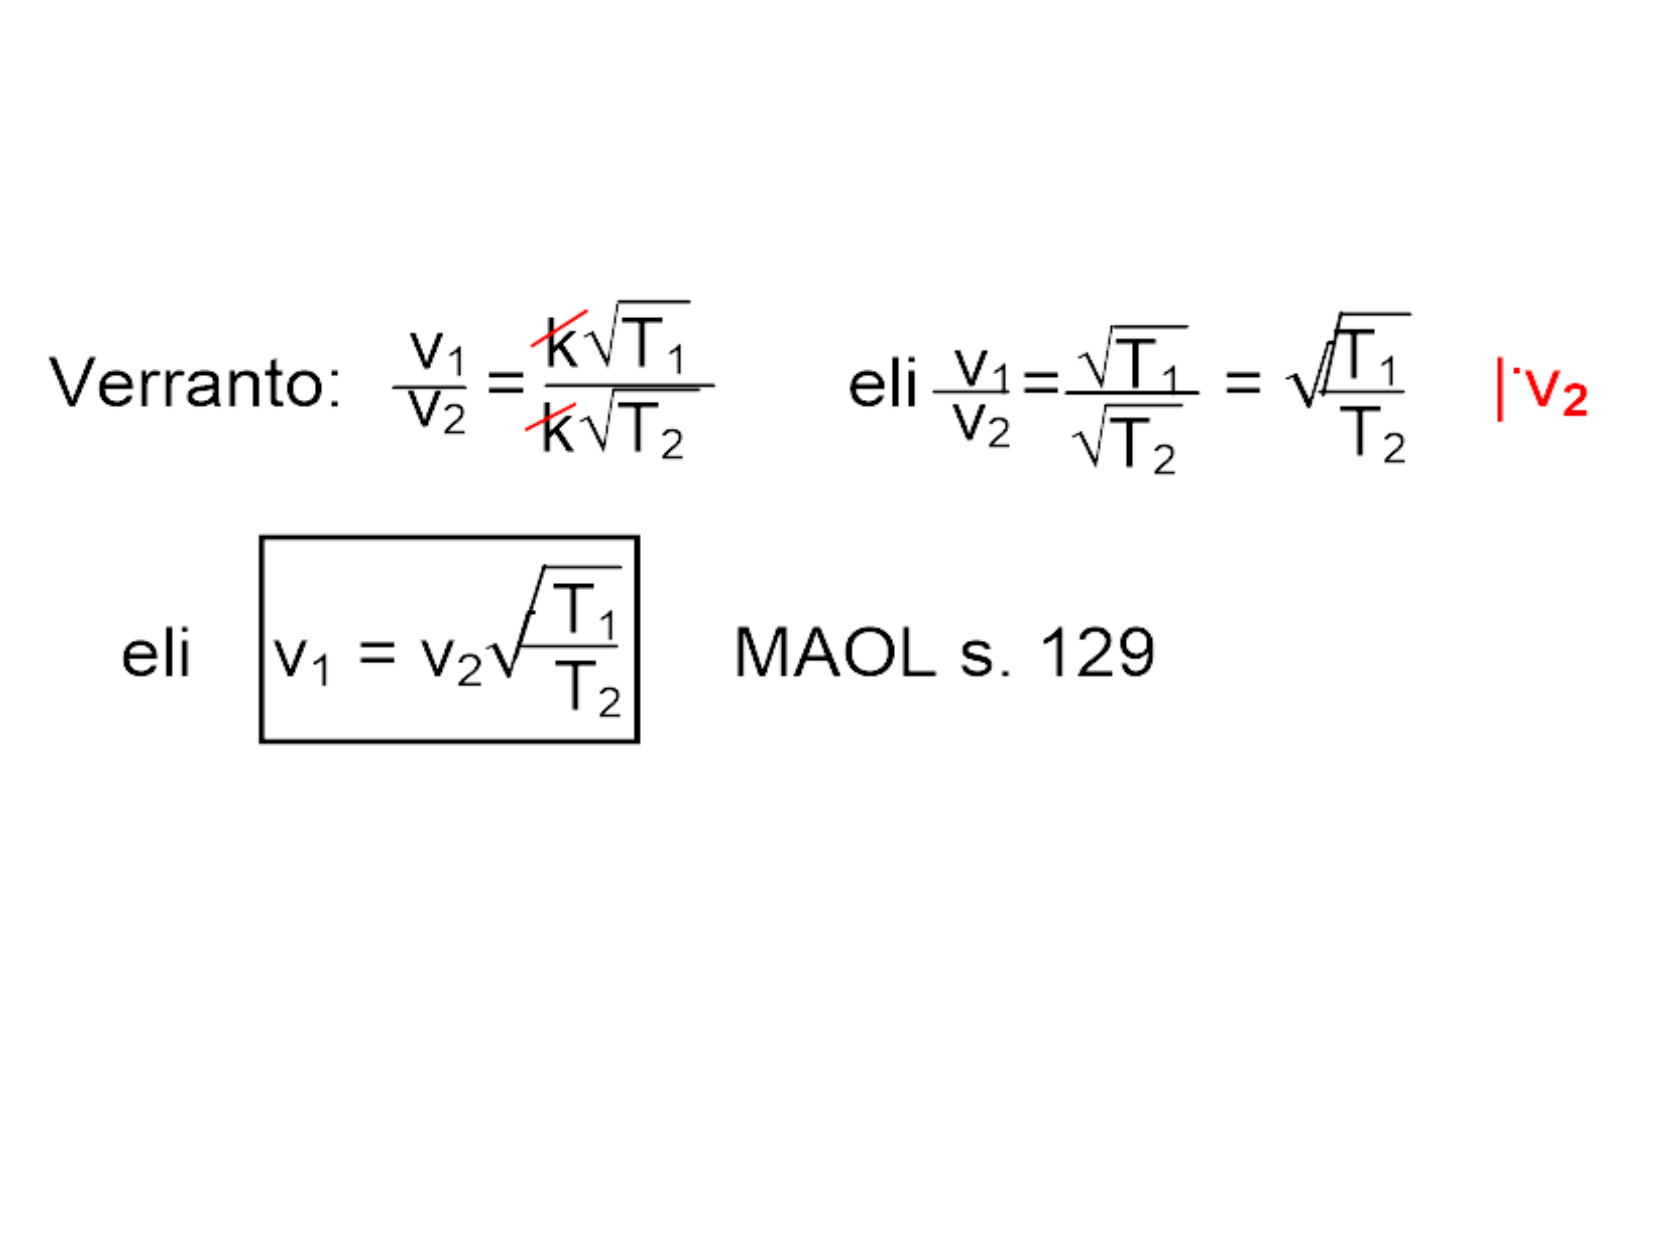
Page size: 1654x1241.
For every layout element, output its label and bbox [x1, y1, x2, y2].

picture [7, 160, 1654, 851]
